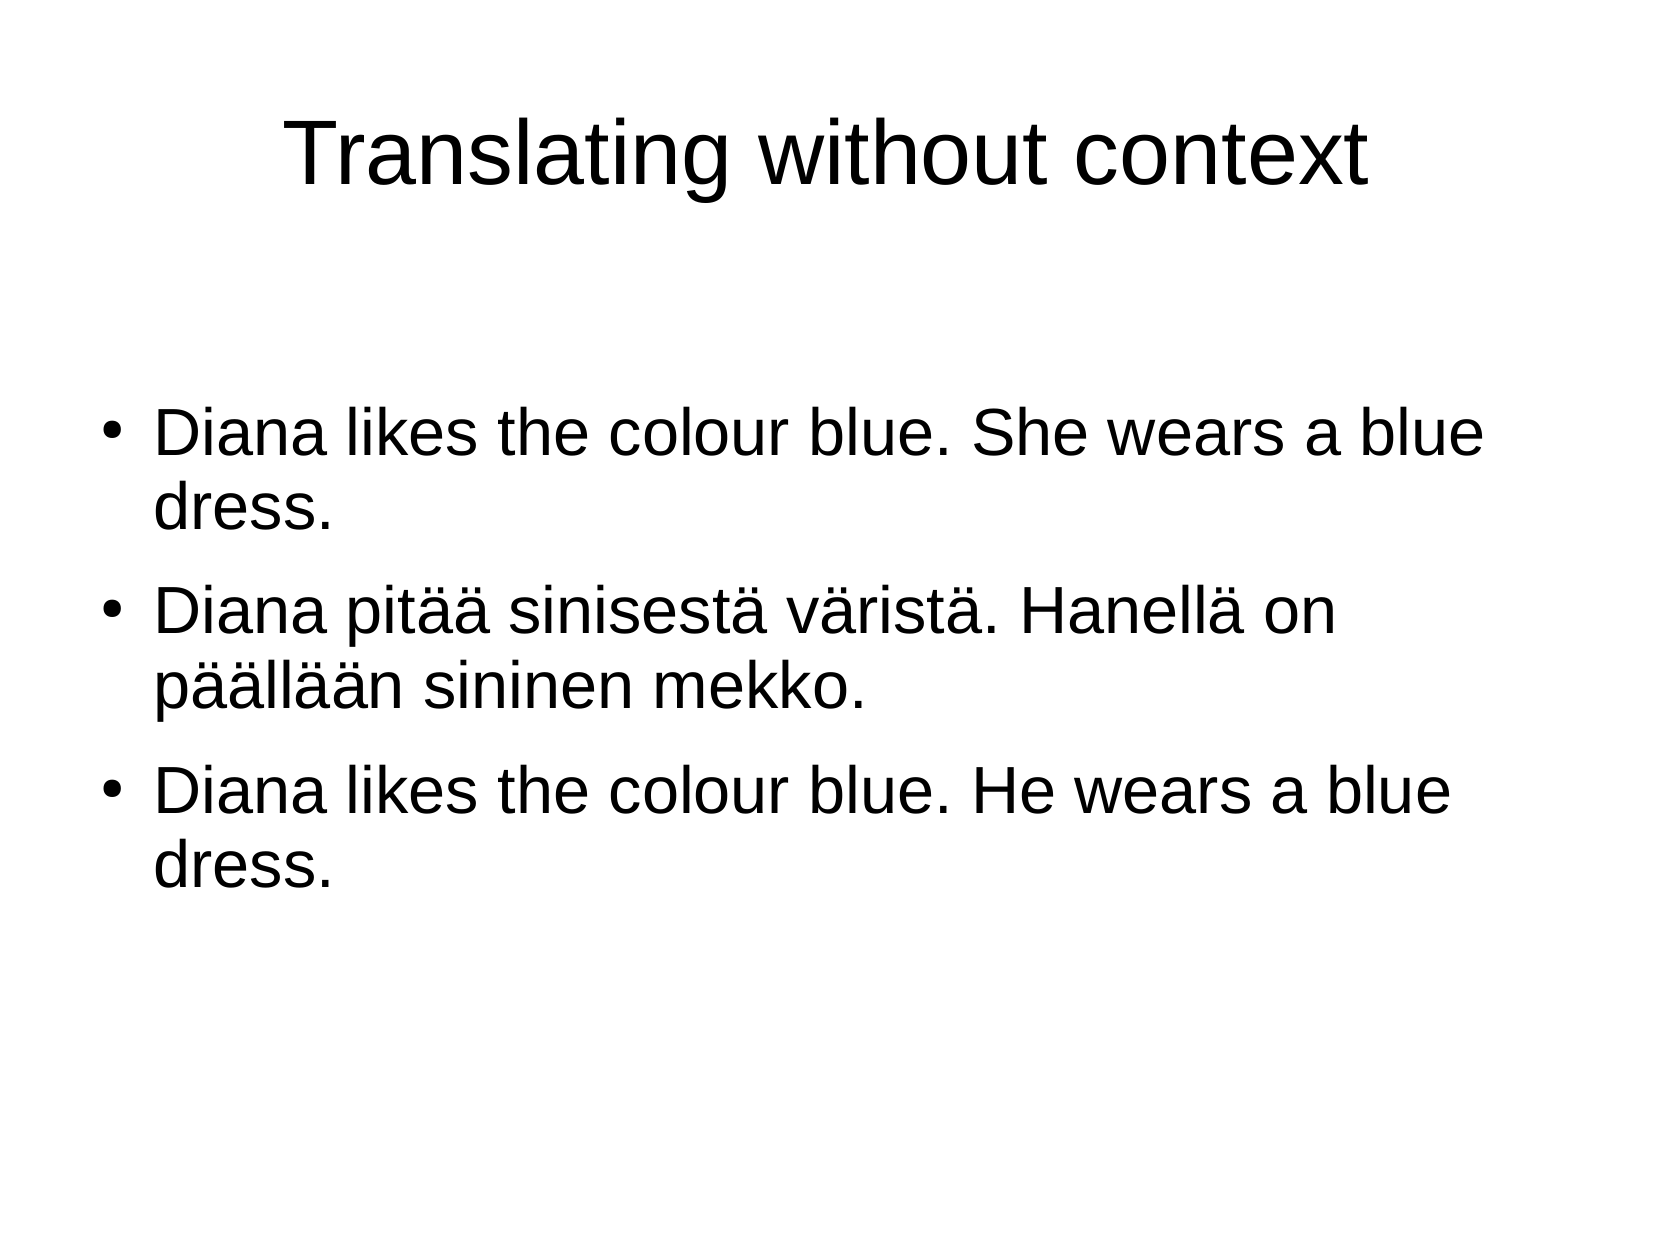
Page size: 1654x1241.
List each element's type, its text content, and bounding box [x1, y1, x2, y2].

title Translating without context [82, 49, 1571, 257]
list Diana likes the colour blue. She wears a blue dress. Diana pitää sinisestä väristä. Hanellä on päällään sininen mekko. Diana likes the colour blue. He wears a blue dress. [82, 290, 1571, 1010]
